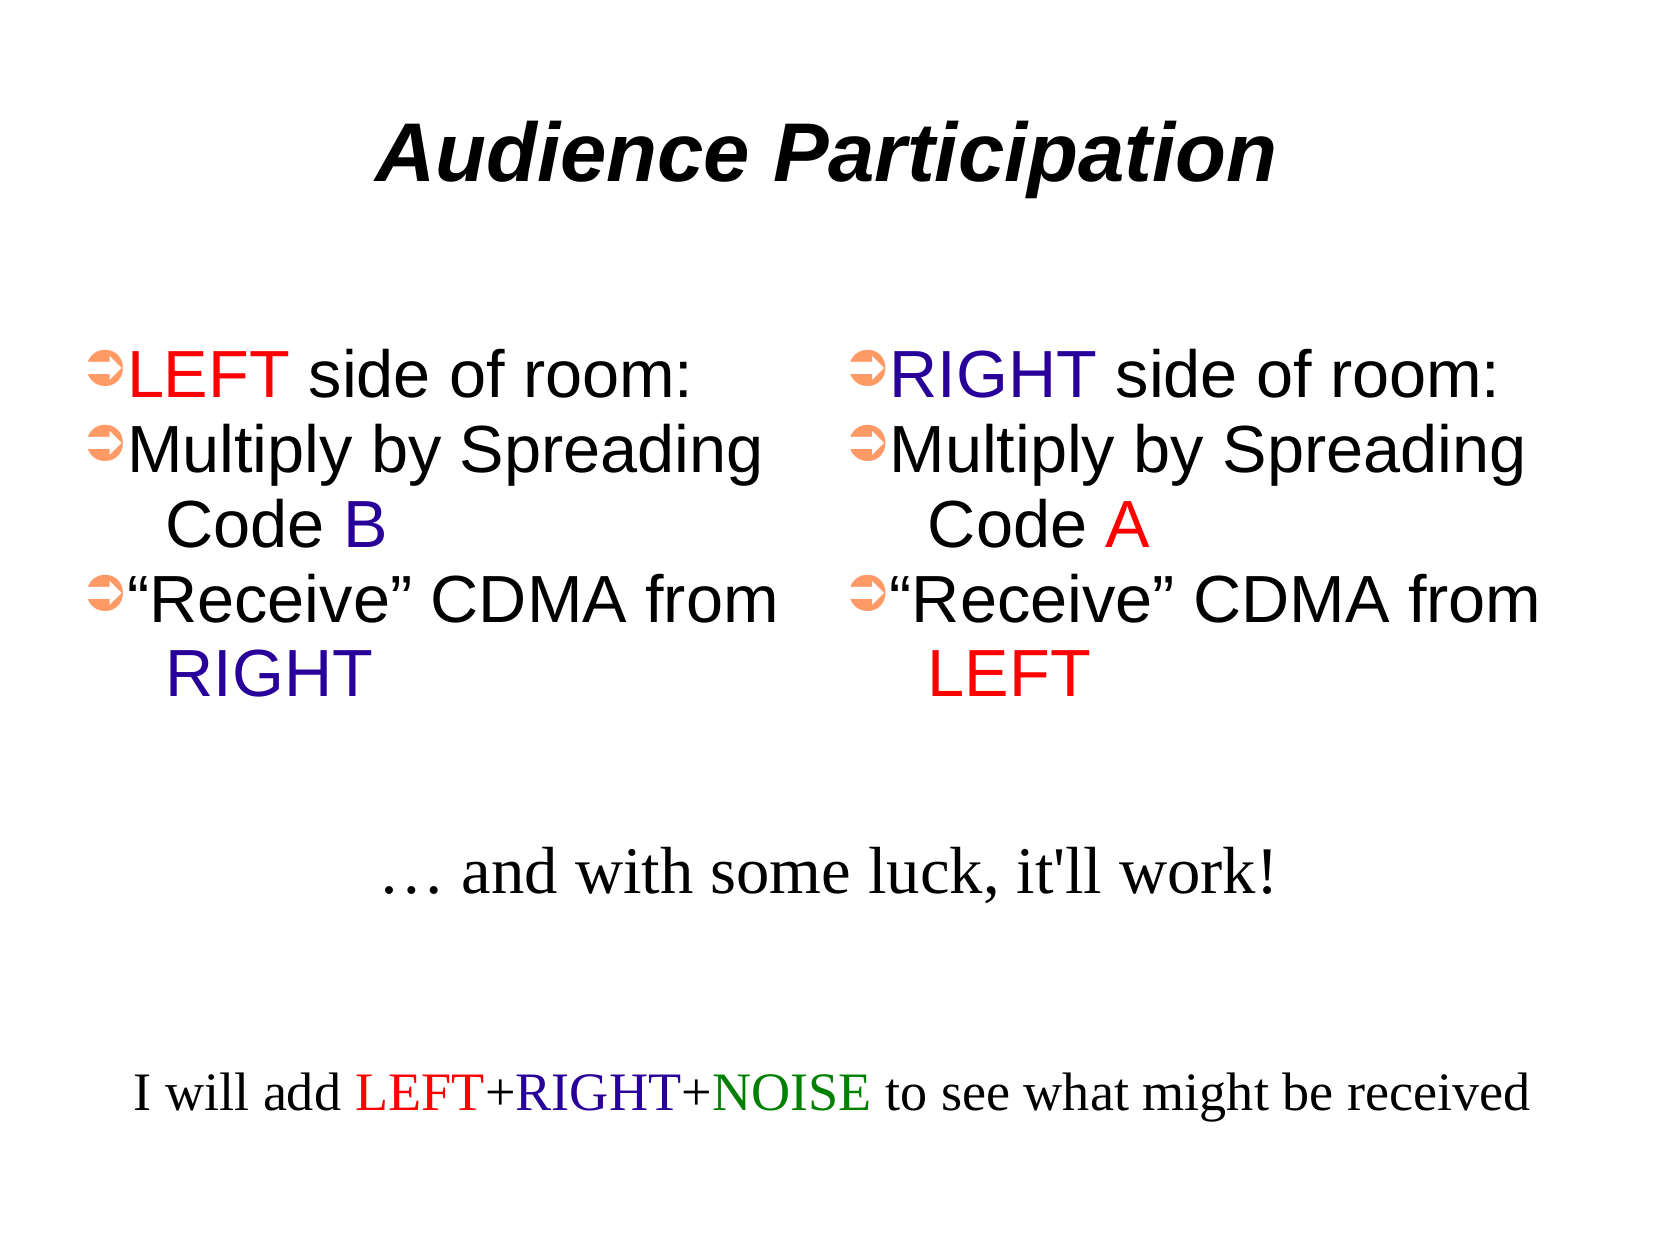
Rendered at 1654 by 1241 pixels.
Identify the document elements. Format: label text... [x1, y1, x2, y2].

title Audience Participation [82, 56, 1571, 250]
text_box I will add LEFT+RIGHT+NOISE to see what might be received [88, 1033, 1577, 1152]
list RIGHT side of room: Multiply by Spreading Code A “Receive” CDMA from LEFT [845, 337, 1572, 738]
list LEFT side of room: Multiply by Spreading Code B “Receive” CDMA from RIGHT [82, 337, 809, 886]
text_box … and with some luck, it'll work! [85, 738, 1574, 1005]
